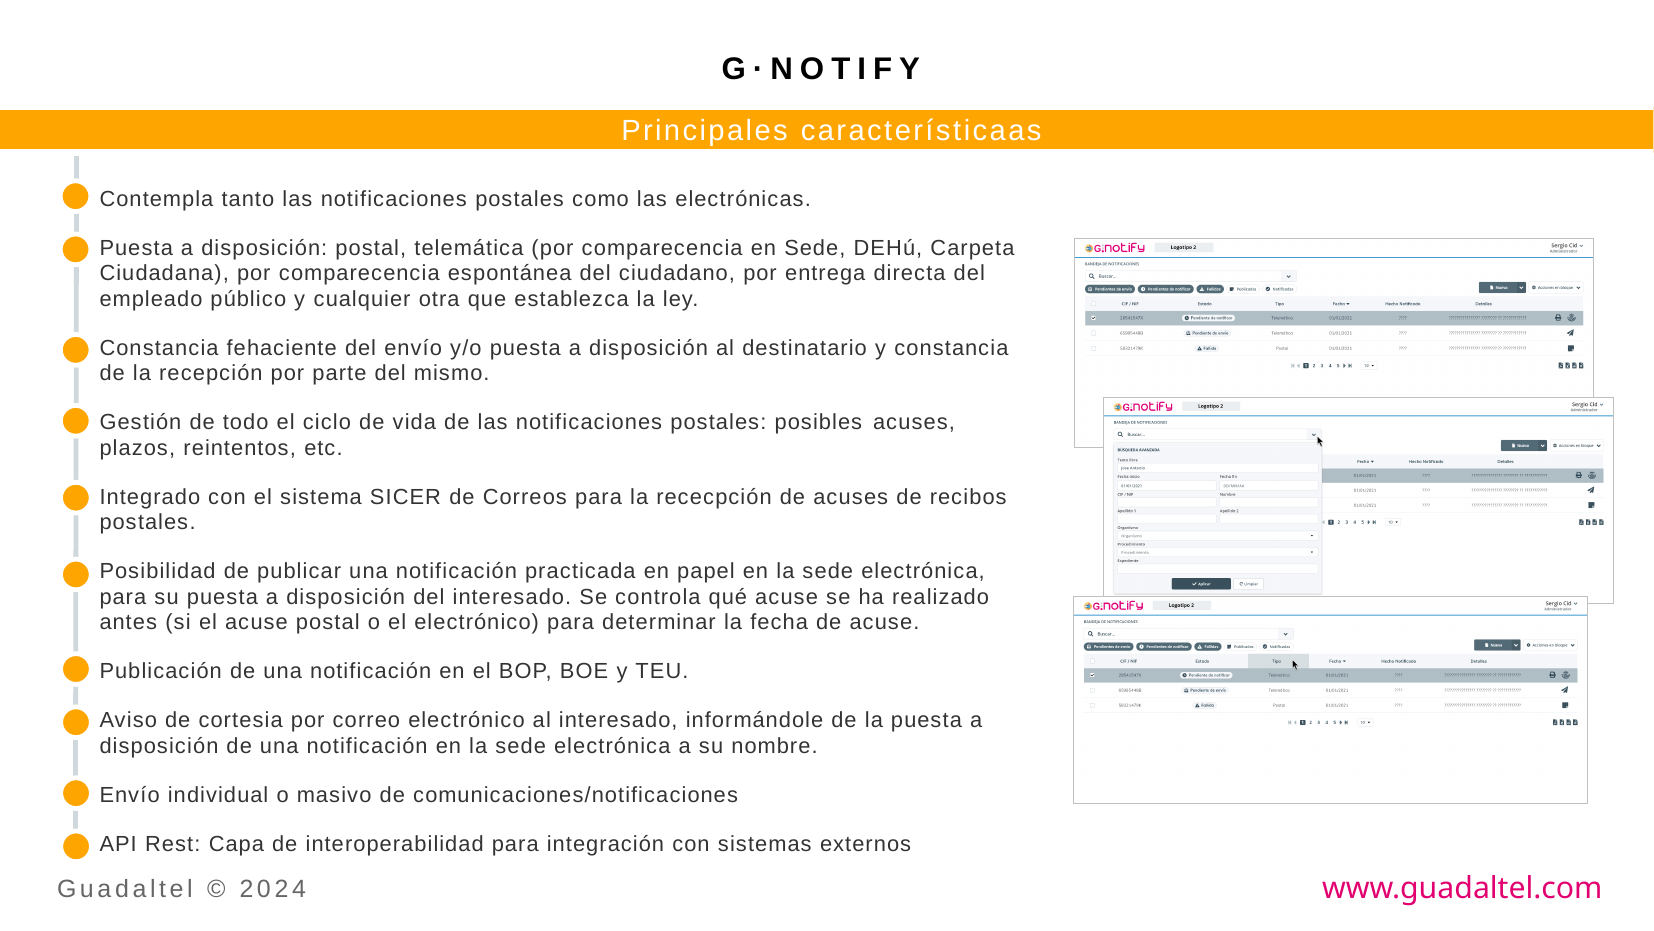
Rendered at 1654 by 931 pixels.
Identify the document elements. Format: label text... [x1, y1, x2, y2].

text_box [60, 706, 92, 738]
text_box [60, 405, 92, 437]
text_box Principales característicaas [0, 107, 1654, 153]
text_box [60, 482, 92, 514]
text_box [60, 233, 91, 265]
text_box [60, 777, 92, 809]
text_box [60, 334, 92, 366]
text_box [60, 559, 92, 590]
text_box G·NOTIFY [0, 35, 1648, 102]
picture [1073, 238, 1614, 804]
text_box [60, 180, 91, 212]
text_box [60, 830, 92, 862]
text_box Guadaltel © 2024 [42, 861, 322, 914]
text_box Contempla tanto las notificaciones postales como las electrónicas. Puesta a disposición: postal, telemática (por comparecencia en Sede, DEHú, Carpeta Ciudadana), por comparecencia espontánea del ciudadano, por entrega directa del empleado público y cualquier otra que establezca la ley. Constancia fehaciente del envío y/o puesta a disposición al destinatario y constancia de la recepción por parte del mismo. Gestión de todo el ciclo de vida de las notificaciones postales: posibles acuses, plazos, reintentos, etc. Integrado con el sistema SICER de Correos para la rececpción de acuses de recibos postales. Posibilidad de publicar una notificación practicada en papel en la sede electrónica, para su puesta a disposición del interesado. Se controla qué acuse se ha realizado antes (si el acuse postal o el electrónico) para determinar la fecha de acuse. Publicación de una notificación en el BOP, BOE y TEU. Aviso de cortesia por correo electrónico al interesado, informándole de la puesta a disposición de una notificación en la sede electrónica a su nombre. Envío individual o masivo de comunicaciones/notificaciones API Rest: Capa de interoperabilidad para integración con sistemas externos [99, 185, 1024, 857]
text_box www.guadaltel.com [1307, 862, 1630, 913]
text_box [60, 653, 92, 685]
